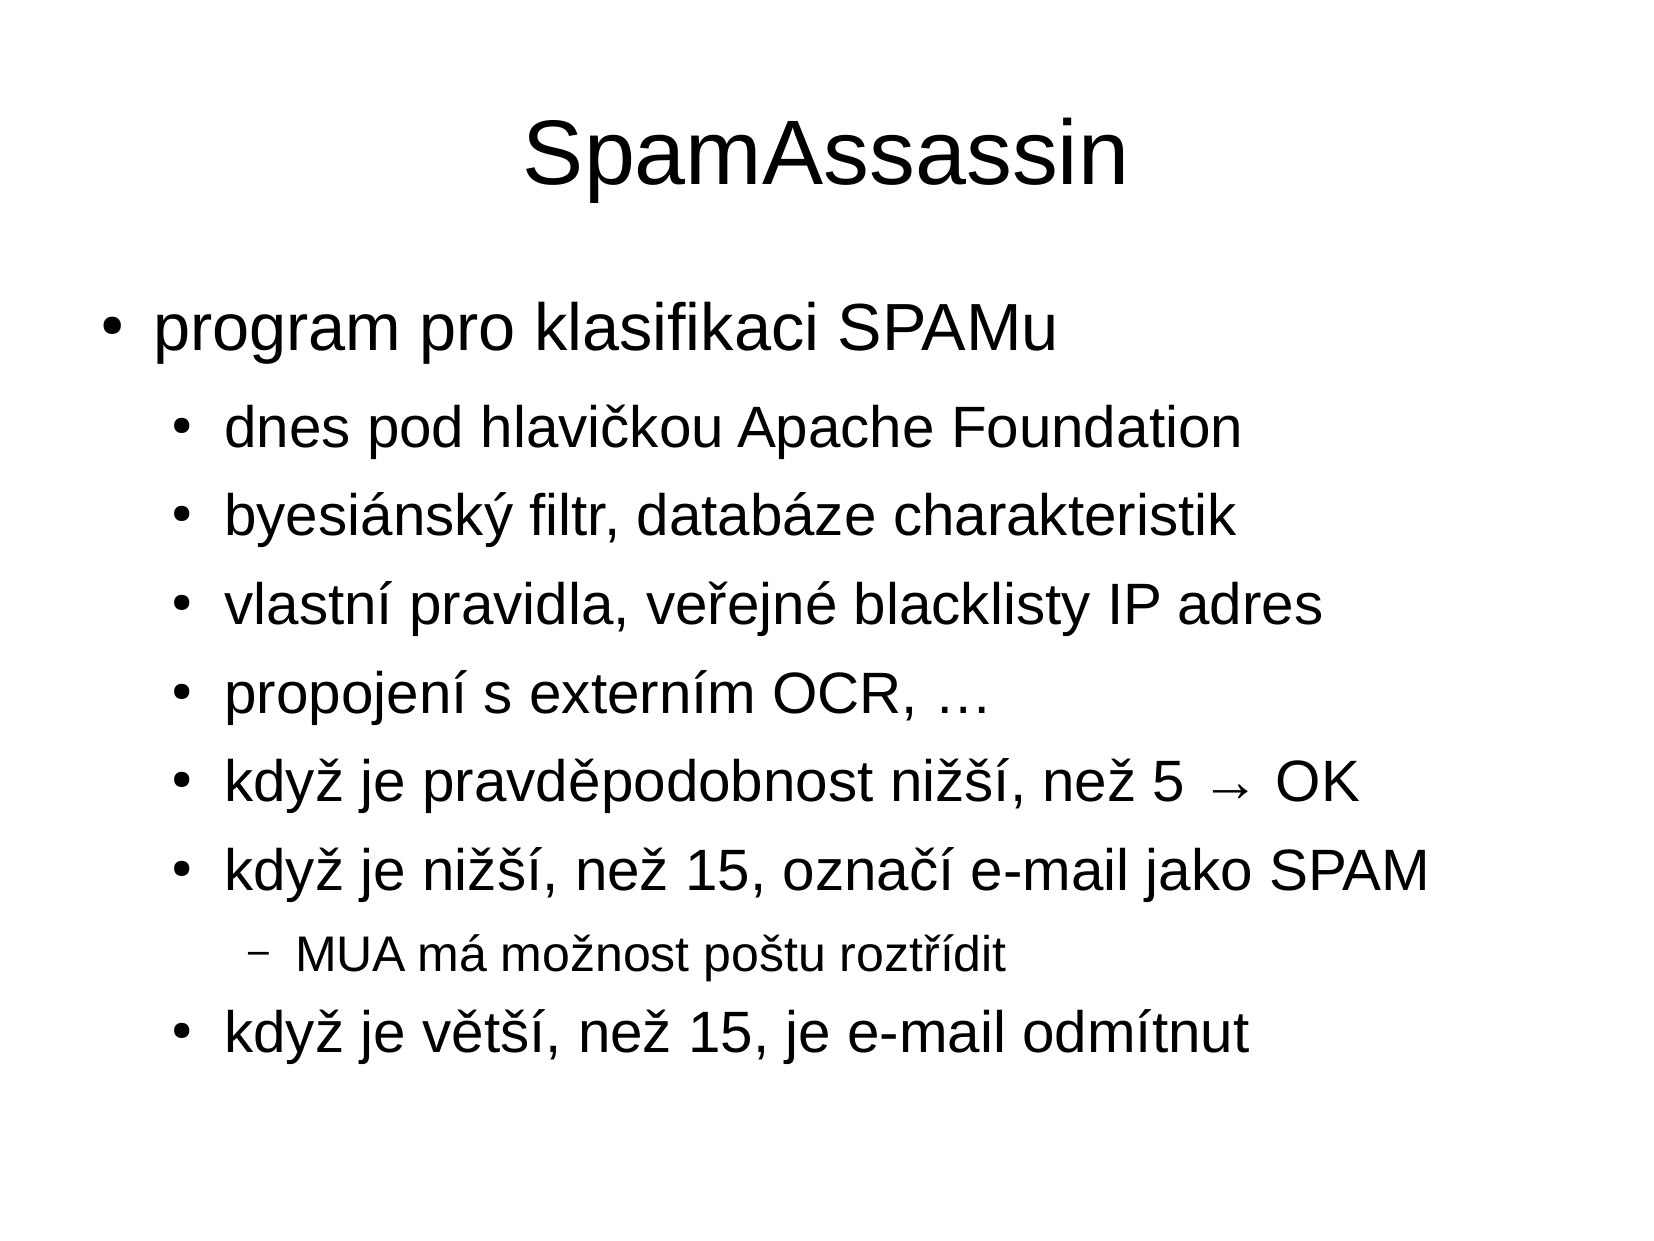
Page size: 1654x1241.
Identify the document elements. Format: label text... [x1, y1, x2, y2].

list program pro klasifikaci SPAMu dnes pod hlavičkou Apache Foundation byesiánský filtr, databáze charakteristik vlastní pravidla, veřejné blacklisty IP adres propojení s externím OCR, … když je pravděpodobnost nižší, než 5 → OK když je nižší, než 15, označí e-mail jako SPAM MUA má možnost poštu roztřídit když je větší, než 15, je e-mail odmítnut [82, 290, 1571, 1109]
title SpamAssassin [82, 49, 1571, 257]
